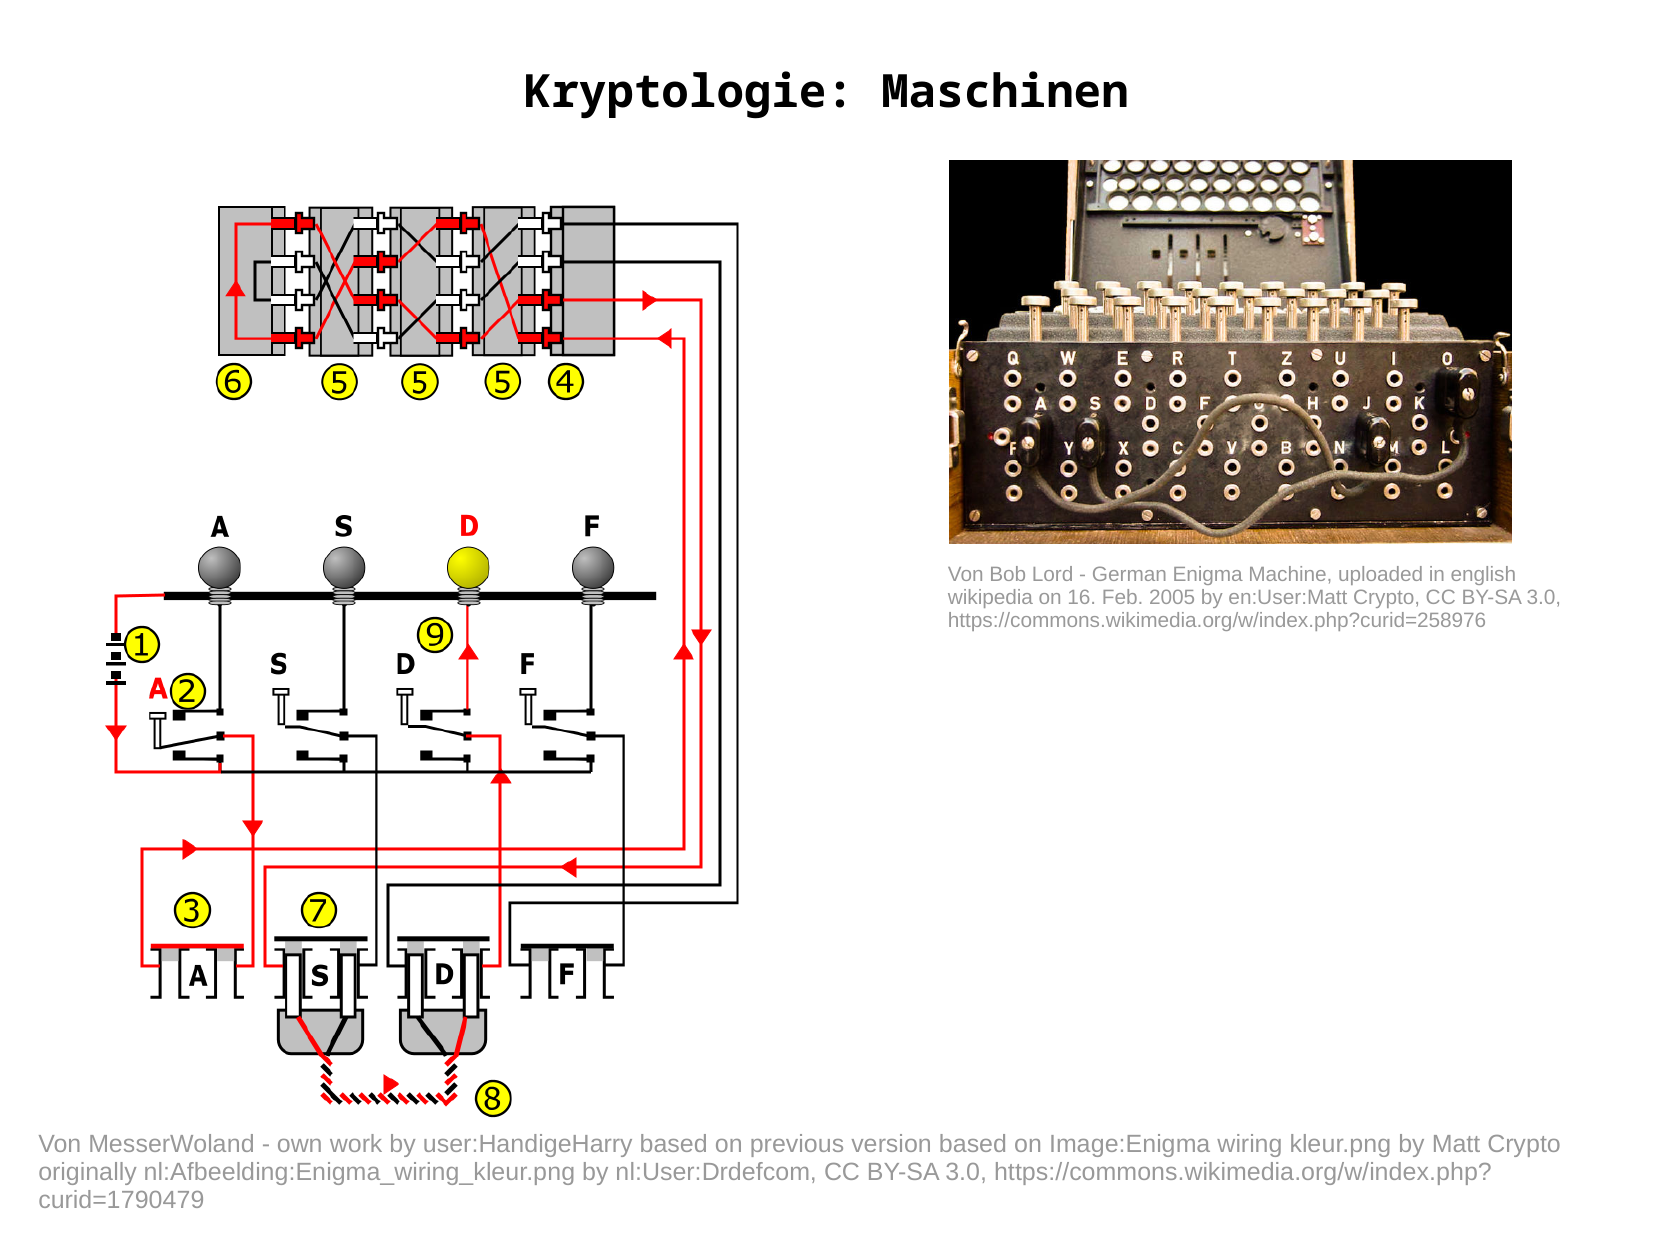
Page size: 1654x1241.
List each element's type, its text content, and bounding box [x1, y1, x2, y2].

picture [949, 160, 1512, 544]
picture [82, 166, 760, 1122]
text_box Von Bob Lord - German Enigma Machine, uploaded in english wikipedia on 16. Feb. 2005 by en:User:Matt Crypto, CC BY-SA 3.0, https://commons.wikimedia.org/w/index.php?curid=258976 [933, 555, 1585, 654]
text_box Von MesserWoland - own work by user:HandigeHarry based on previous version based on Image:Enigma wiring kleur.png by Matt Crypto originally nl:Afbeelding:Enigma_wiring_kleur.png by nl:User:Drdefcom, CC BY-SA 3.0, https://commons.wikimedia.org/w/index.php?curid=1790479 [23, 1122, 1595, 1228]
title Kryptologie: Maschinen [82, 49, 1571, 130]
